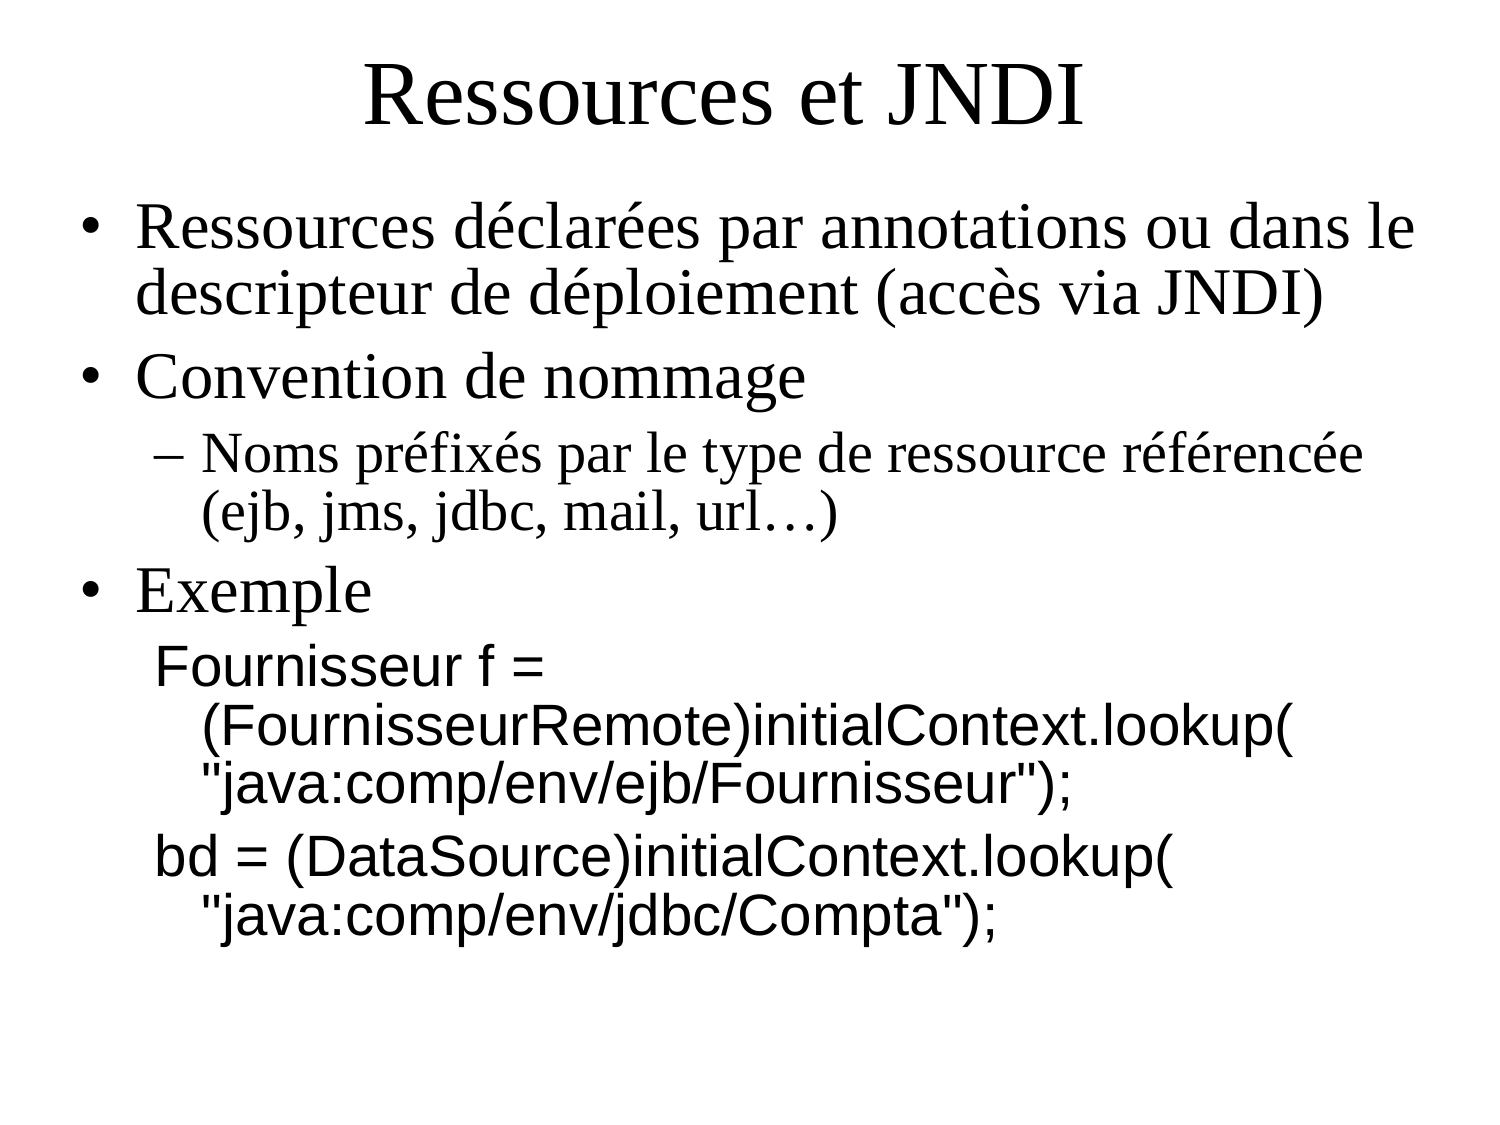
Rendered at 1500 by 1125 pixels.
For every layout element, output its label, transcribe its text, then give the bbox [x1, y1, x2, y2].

title Ressources et JNDI [87, 0, 1363, 187]
list Ressources déclarées par annotations ou dans le descripteur de déploiement (accès via JNDI) Convention de nommage Noms préfixés par le type de ressource référencée (ejb, jms, jdbc, mail, url…) Exemple Fournisseur f = (FournisseurRemote)initialContext.lookup( "java:comp/env/ejb/Fournisseur"); bd = (DataSource)initialContext.lookup( "java:comp/env/jdbc/Compta"); [64, 187, 1447, 1125]
